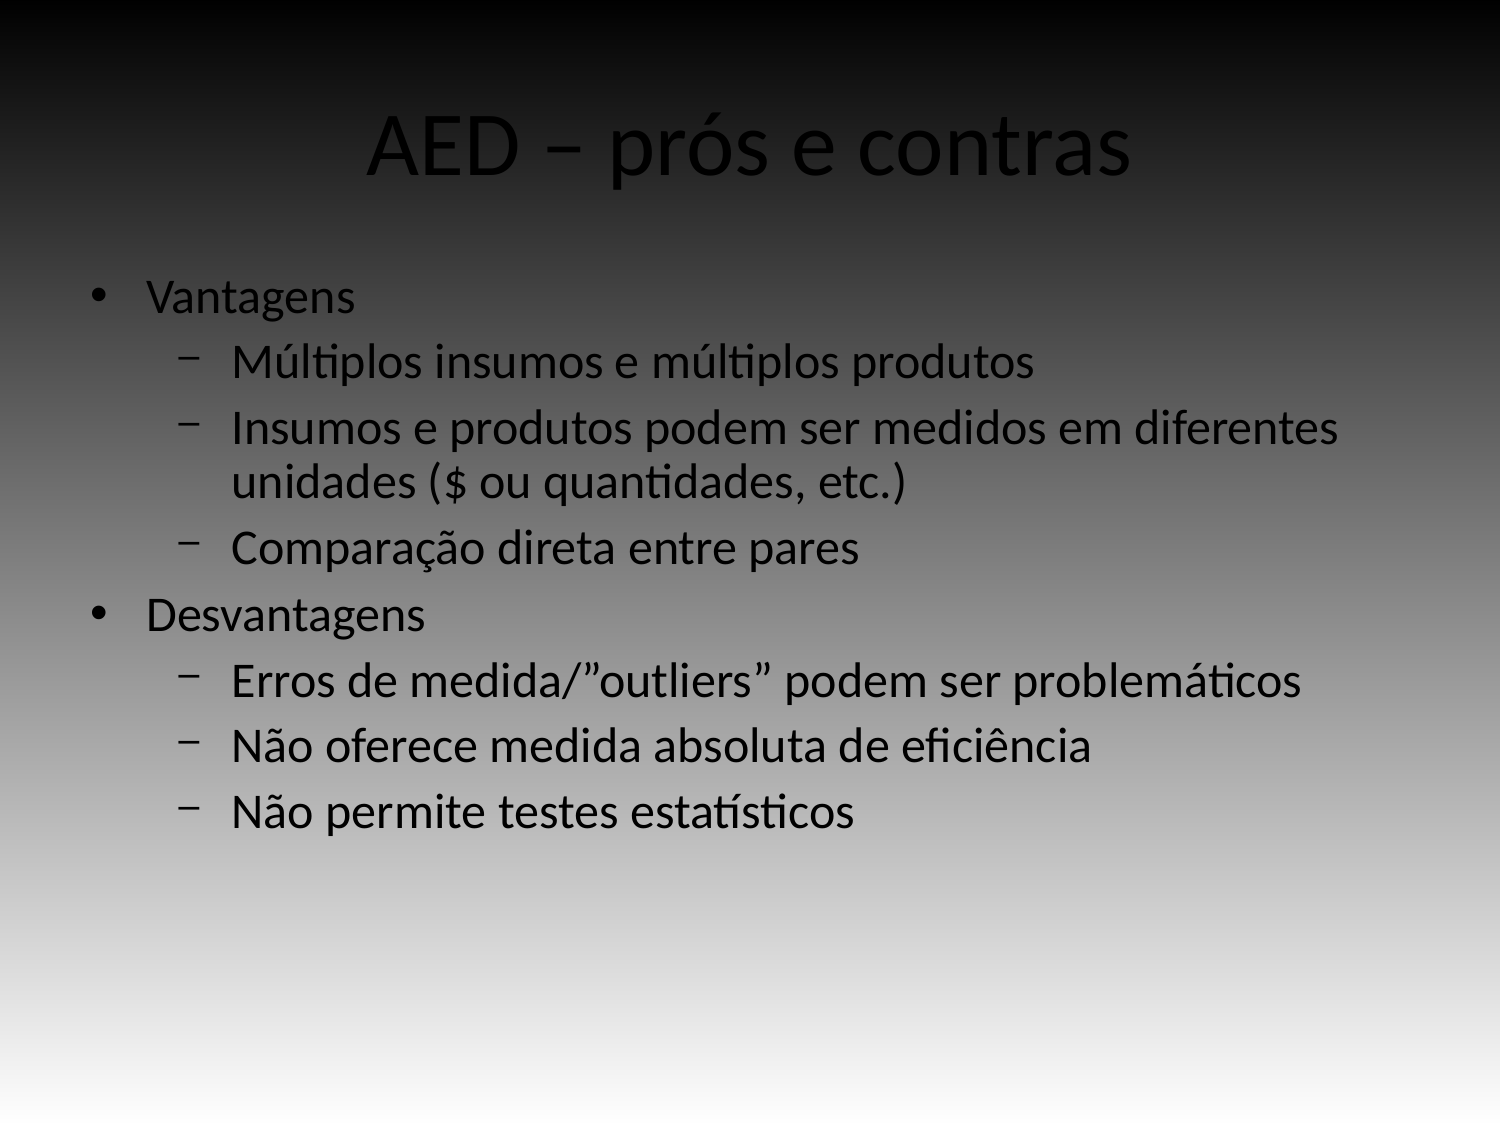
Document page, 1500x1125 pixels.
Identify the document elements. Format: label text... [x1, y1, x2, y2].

list Vantagens Múltiplos insumos e múltiplos produtos Insumos e produtos podem ser medidos em diferentes unidades ($ ou quantidades, etc.) Comparação direta entre pares Desvantagens Erros de medida/”outliers” podem ser problemáticos Não oferece medida absoluta de eficiência Não permite testes estatísticos [75, 262, 1425, 1005]
title AED – prós e contras [75, 45, 1425, 233]
